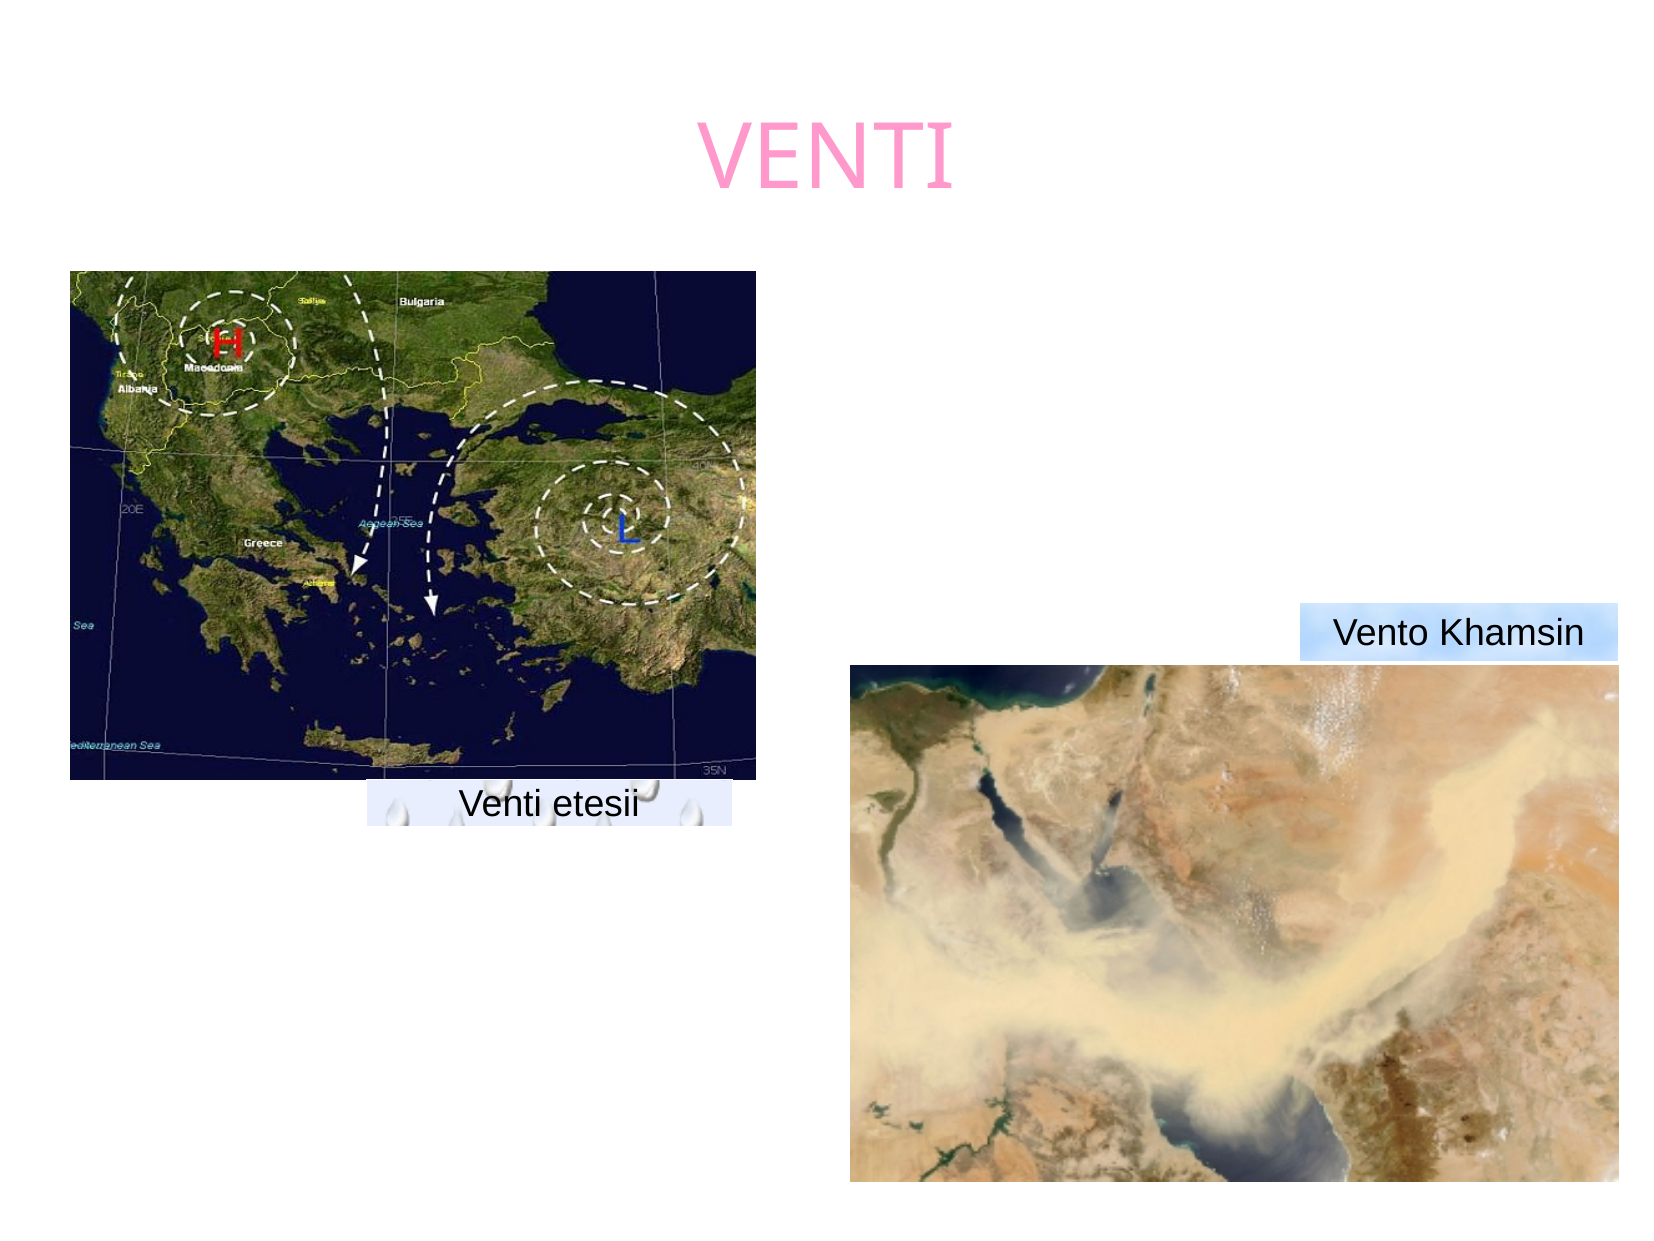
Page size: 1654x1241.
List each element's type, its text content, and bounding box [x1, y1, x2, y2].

picture [70, 271, 756, 780]
text_box Vento Khamsin [1299, 602, 1619, 662]
text_box Venti etesii [366, 779, 733, 827]
picture [850, 665, 1619, 1182]
title VENTI [82, 49, 1571, 257]
